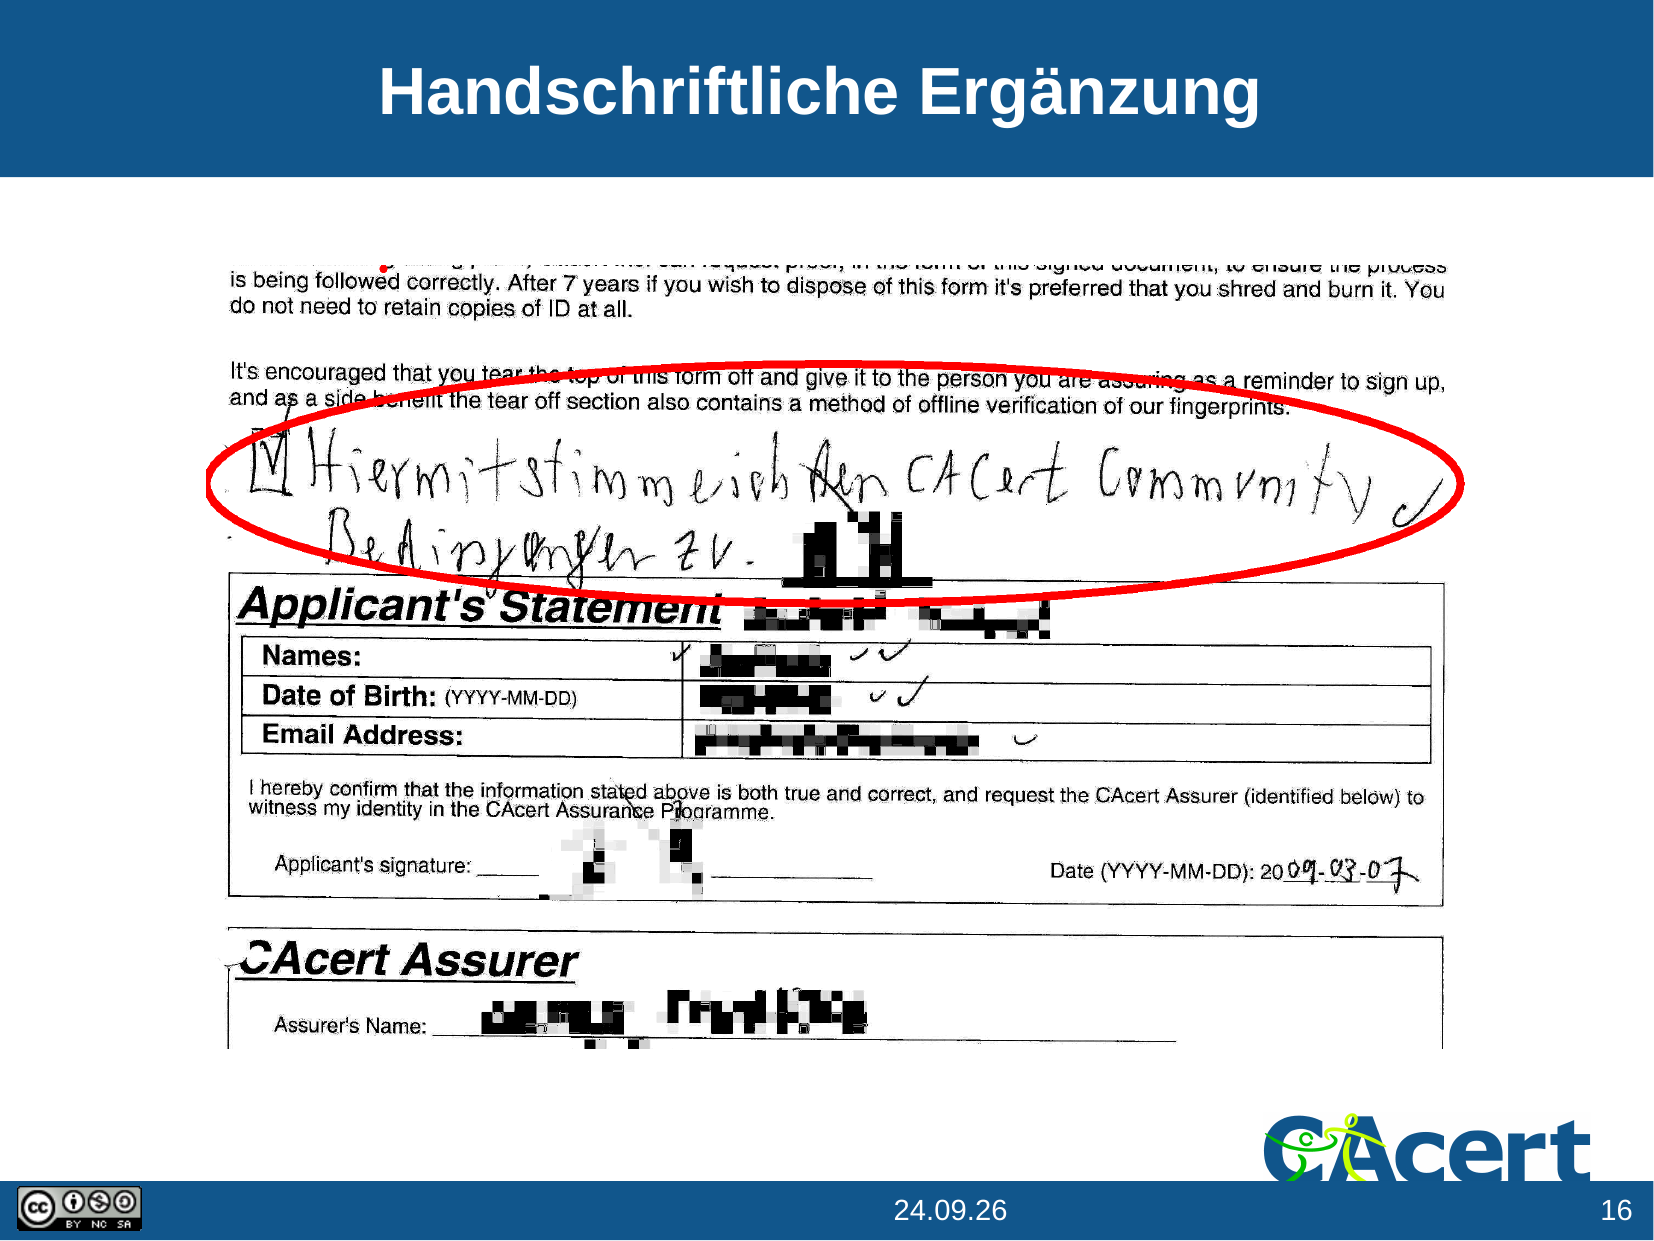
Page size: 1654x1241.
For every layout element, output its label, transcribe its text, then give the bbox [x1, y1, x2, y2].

picture [17, 1186, 142, 1231]
picture [1263, 1112, 1591, 1181]
title Handschriftliche Ergänzung [76, 17, 1565, 166]
picture [206, 265, 1470, 1049]
